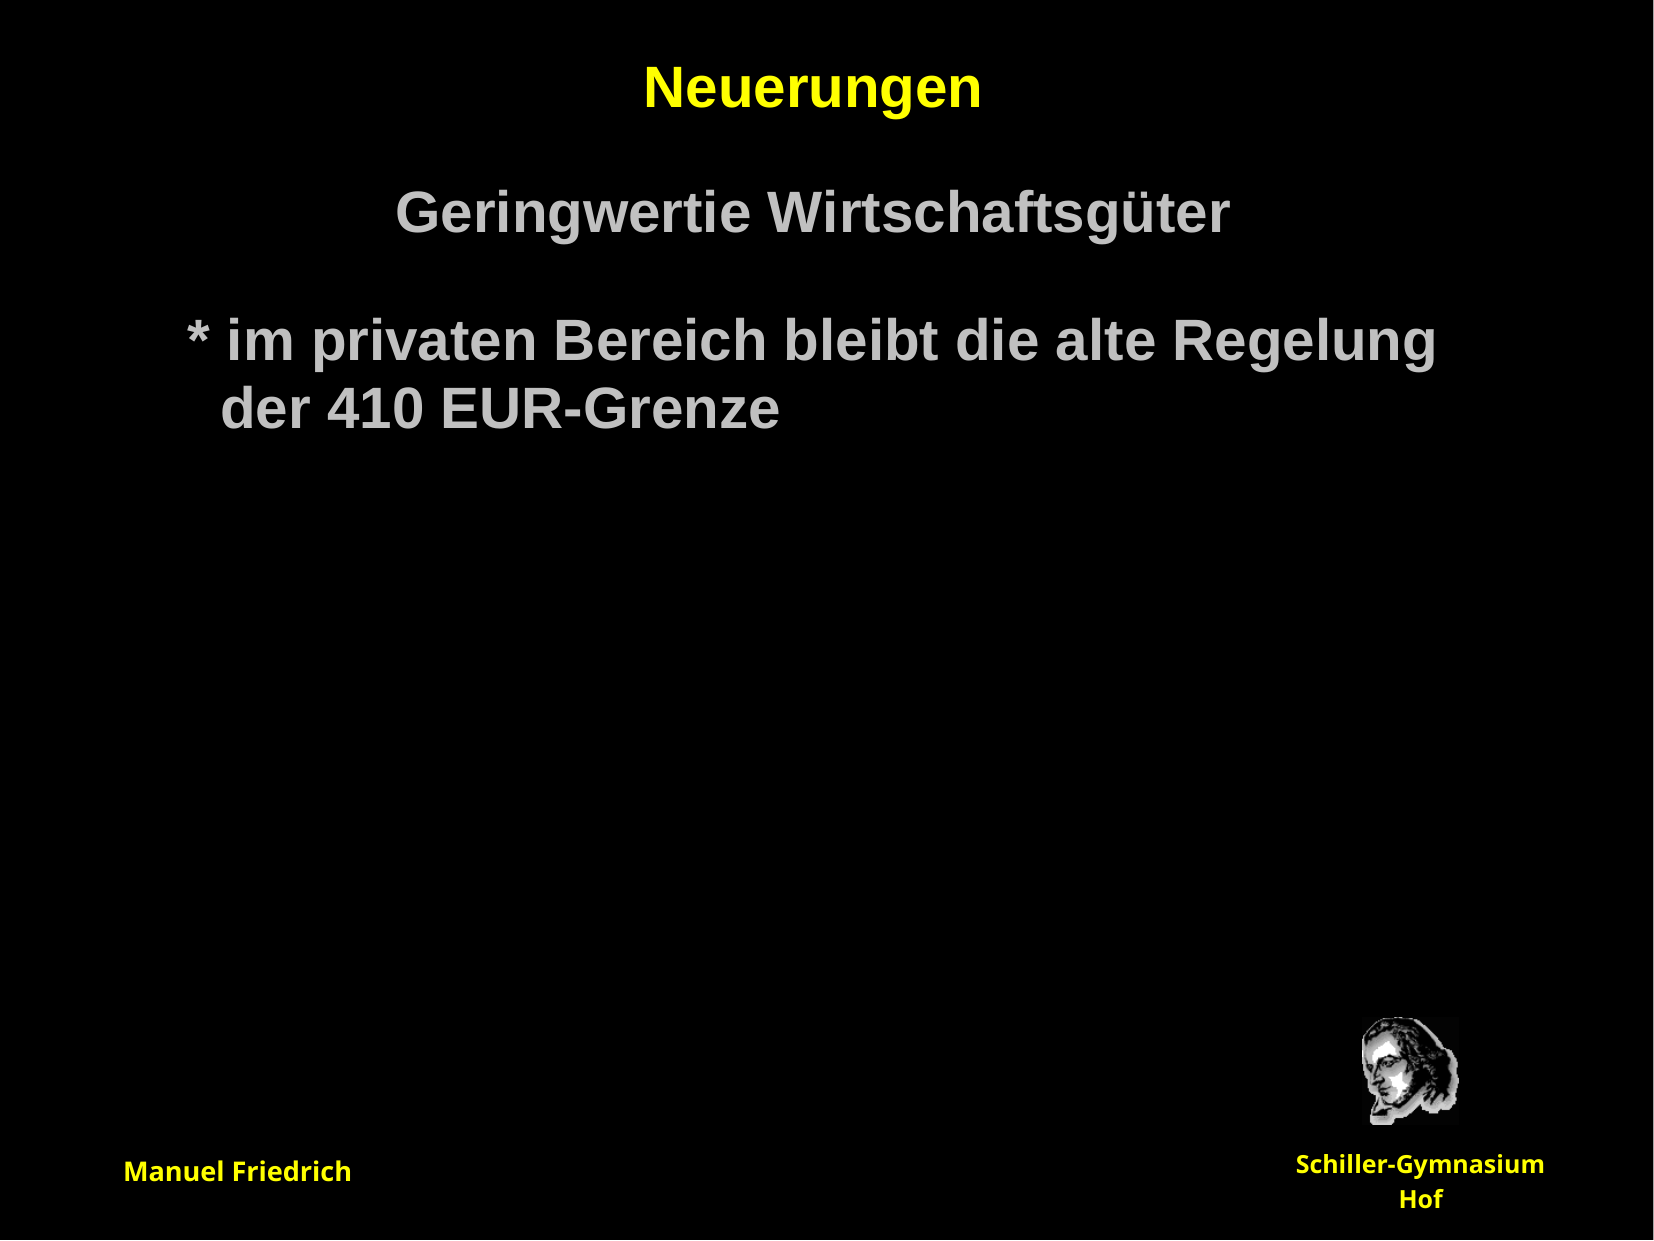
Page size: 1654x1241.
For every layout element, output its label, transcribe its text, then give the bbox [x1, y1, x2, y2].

picture [1362, 1017, 1459, 1126]
text_box Schiller-Gymnasium Hof [1295, 1145, 1546, 1216]
text_box Manuel Friedrich [123, 1151, 353, 1191]
text_box Neuerungen Geringwertie Wirtschaftsgüter * im privaten Bereich bleibt die alte Regelung der 410 EUR-Grenze [187, 58, 1440, 441]
